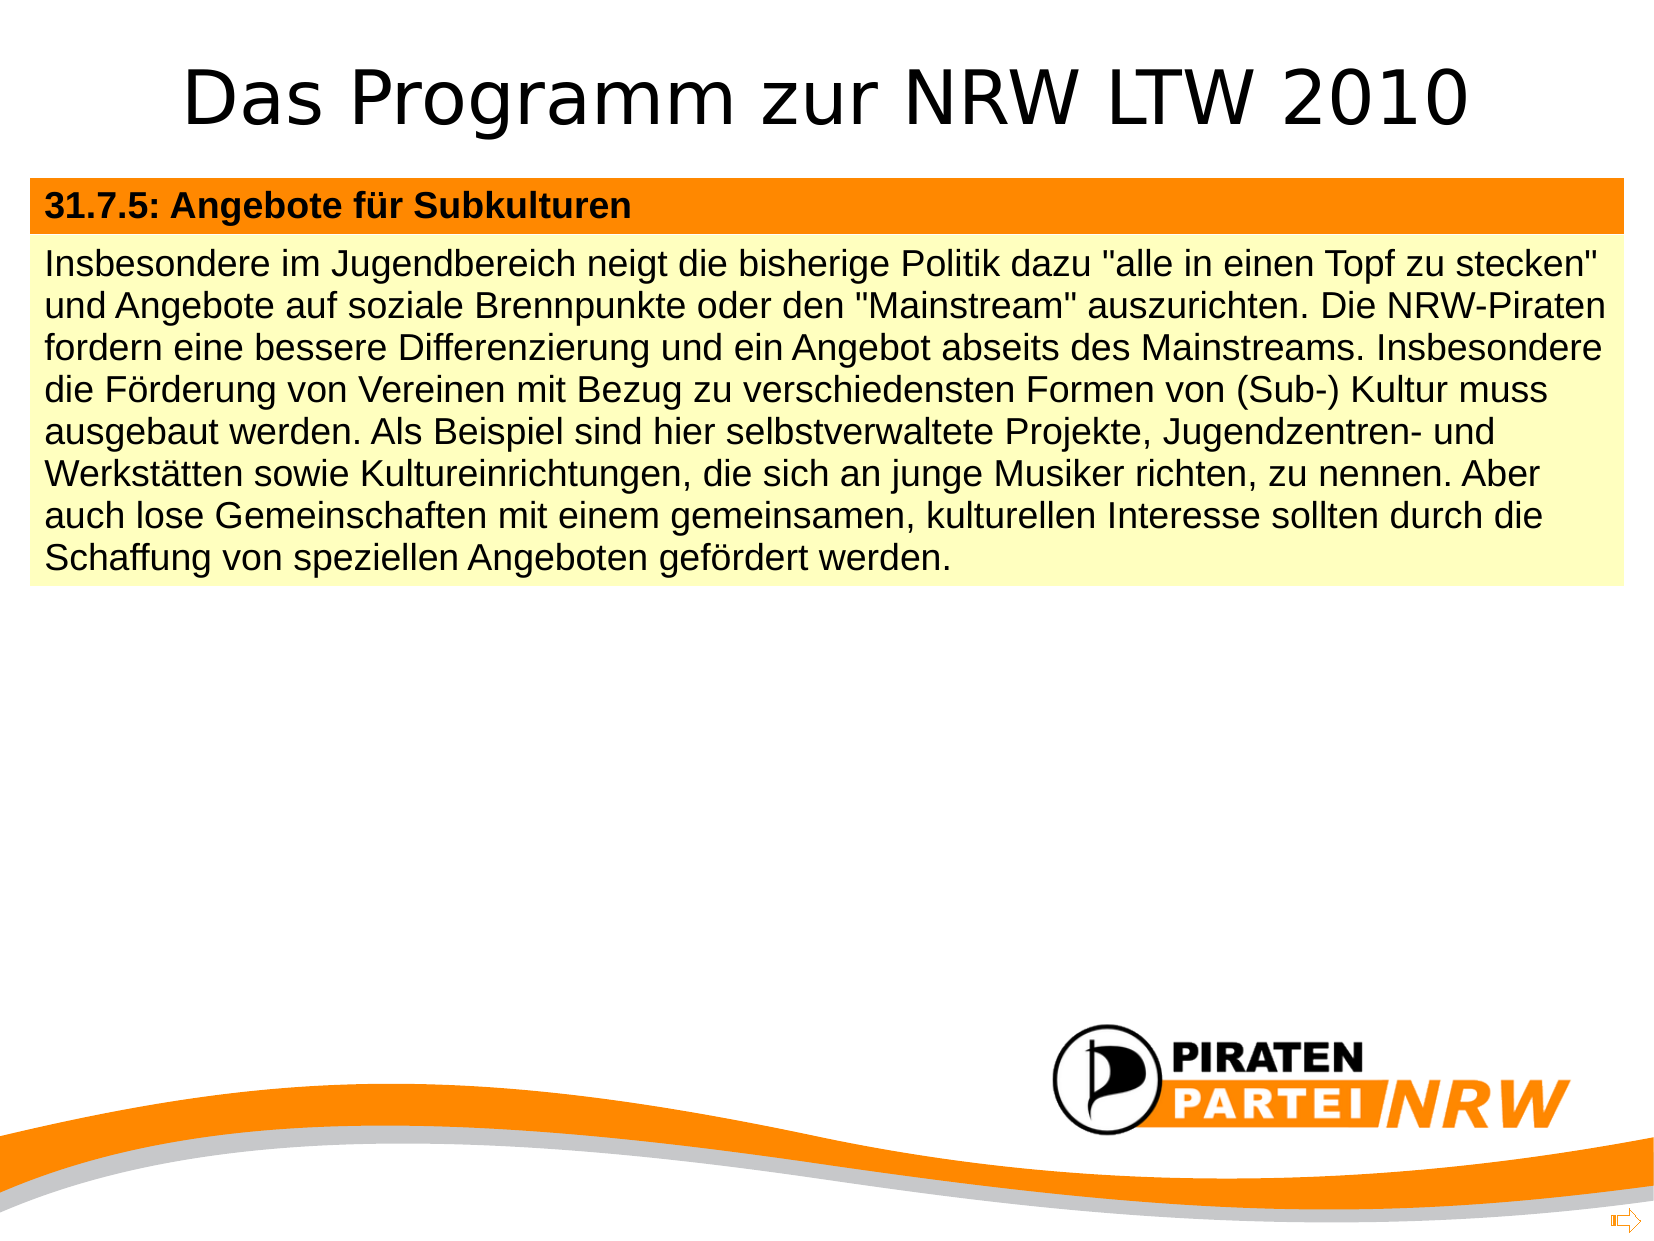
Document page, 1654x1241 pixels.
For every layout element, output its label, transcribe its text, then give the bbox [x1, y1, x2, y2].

table_header 31.7.5: Angebote für Subkulturen [30, 178, 1624, 234]
title Das Programm zur NRW LTW 2010 [82, 54, 1571, 143]
picture [1045, 1021, 1579, 1140]
table_cell Insbesondere im Jugendbereich neigt die bisherige Politik dazu "alle in einen Topf zu stecken" und Angebote auf soziale Brennpunkte oder den "Mainstream" auszurichten. Die NRW-Piraten fordern eine bessere Differenzierung und ein Angebot abseits des Mainstreams. Insbesondere die Förderung von Vereinen mit Bezug zu verschiedensten Formen von (Sub-) Kultur muss ausgebaut werden. Als Beispiel sind hier selbstverwaltete Projekte, Jugendzentren- und Werkstätten sowie Kultureinrichtungen, die sich an junge Musiker richten, zu nennen. Aber auch lose Gemeinschaften mit einem gemeinsamen, kulturellen Interesse sollten durch die Schaffung von speziellen Angeboten gefördert werden. [30, 235, 1624, 586]
